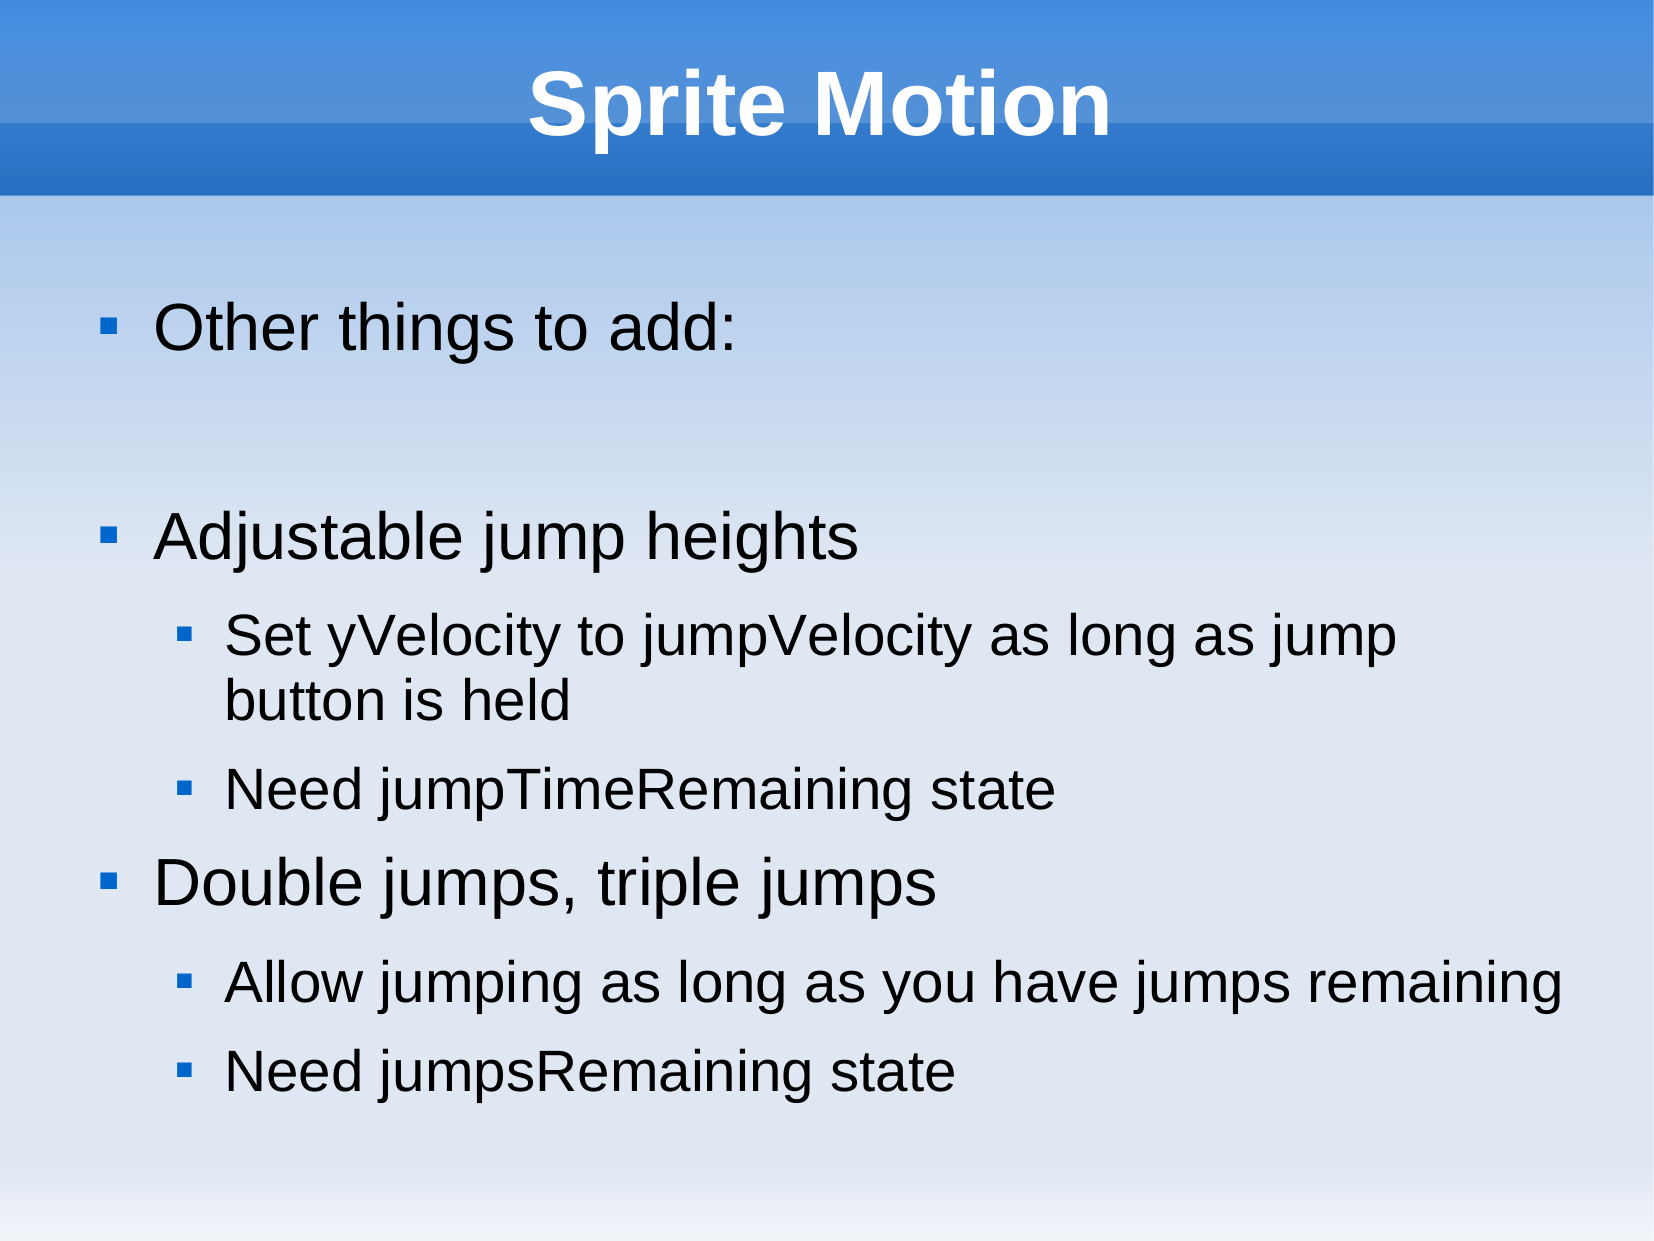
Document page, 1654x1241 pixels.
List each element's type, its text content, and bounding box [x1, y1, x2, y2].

title Sprite Motion [76, 0, 1565, 208]
picture [0, 0, 1654, 1241]
list Other things to add: Adjustable jump heights Set yVelocity to jumpVelocity as long as jump button is held Need jumpTimeRemaining state Double jumps, triple jumps Allow jumping as long as you have jumps remaining Need jumpsRemaining state [82, 290, 1571, 1161]
